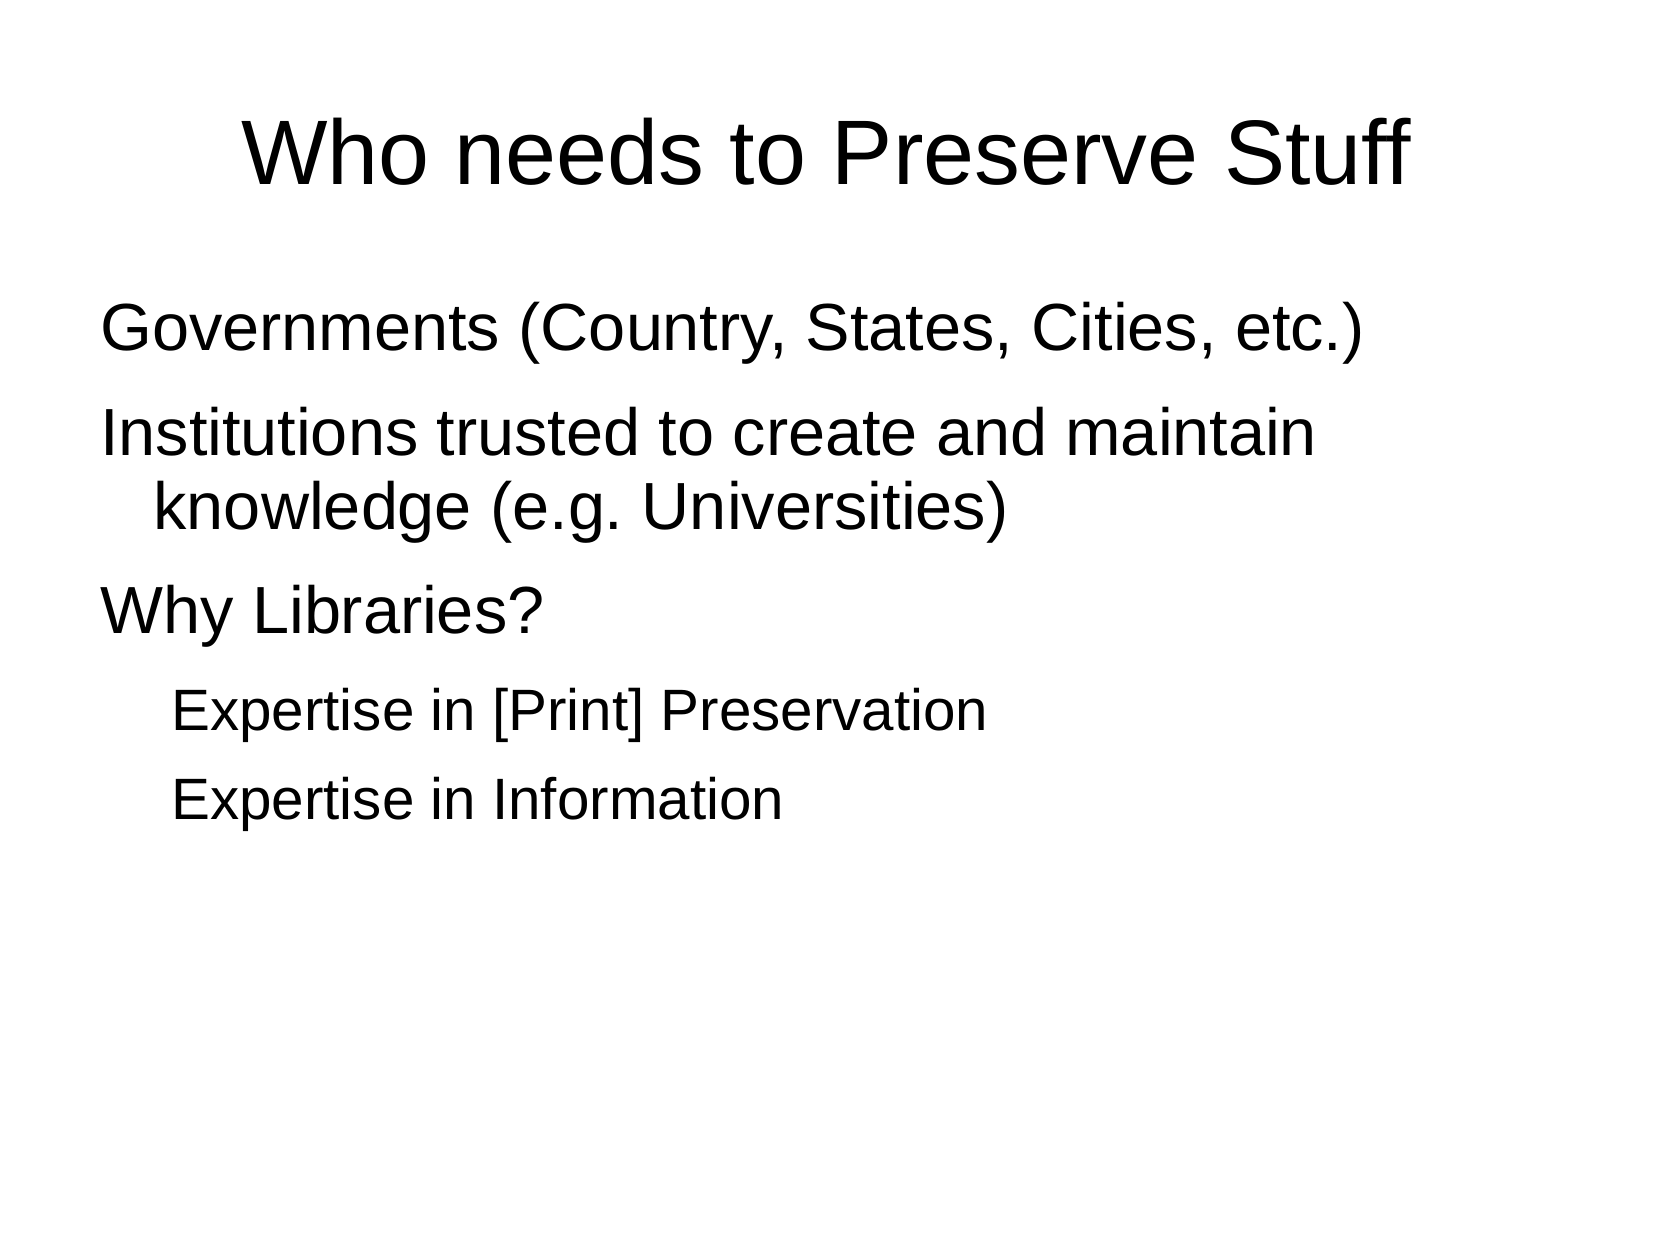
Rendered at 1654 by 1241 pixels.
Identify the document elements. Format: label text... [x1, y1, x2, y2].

title Who needs to Preserve Stuff [82, 49, 1571, 257]
list Governments (Country, States, Cities, etc.) Institutions trusted to create and maintain knowledge (e.g. Universities) Why Libraries? Expertise in [Print] Preservation Expertise in Information [82, 290, 1571, 1109]
